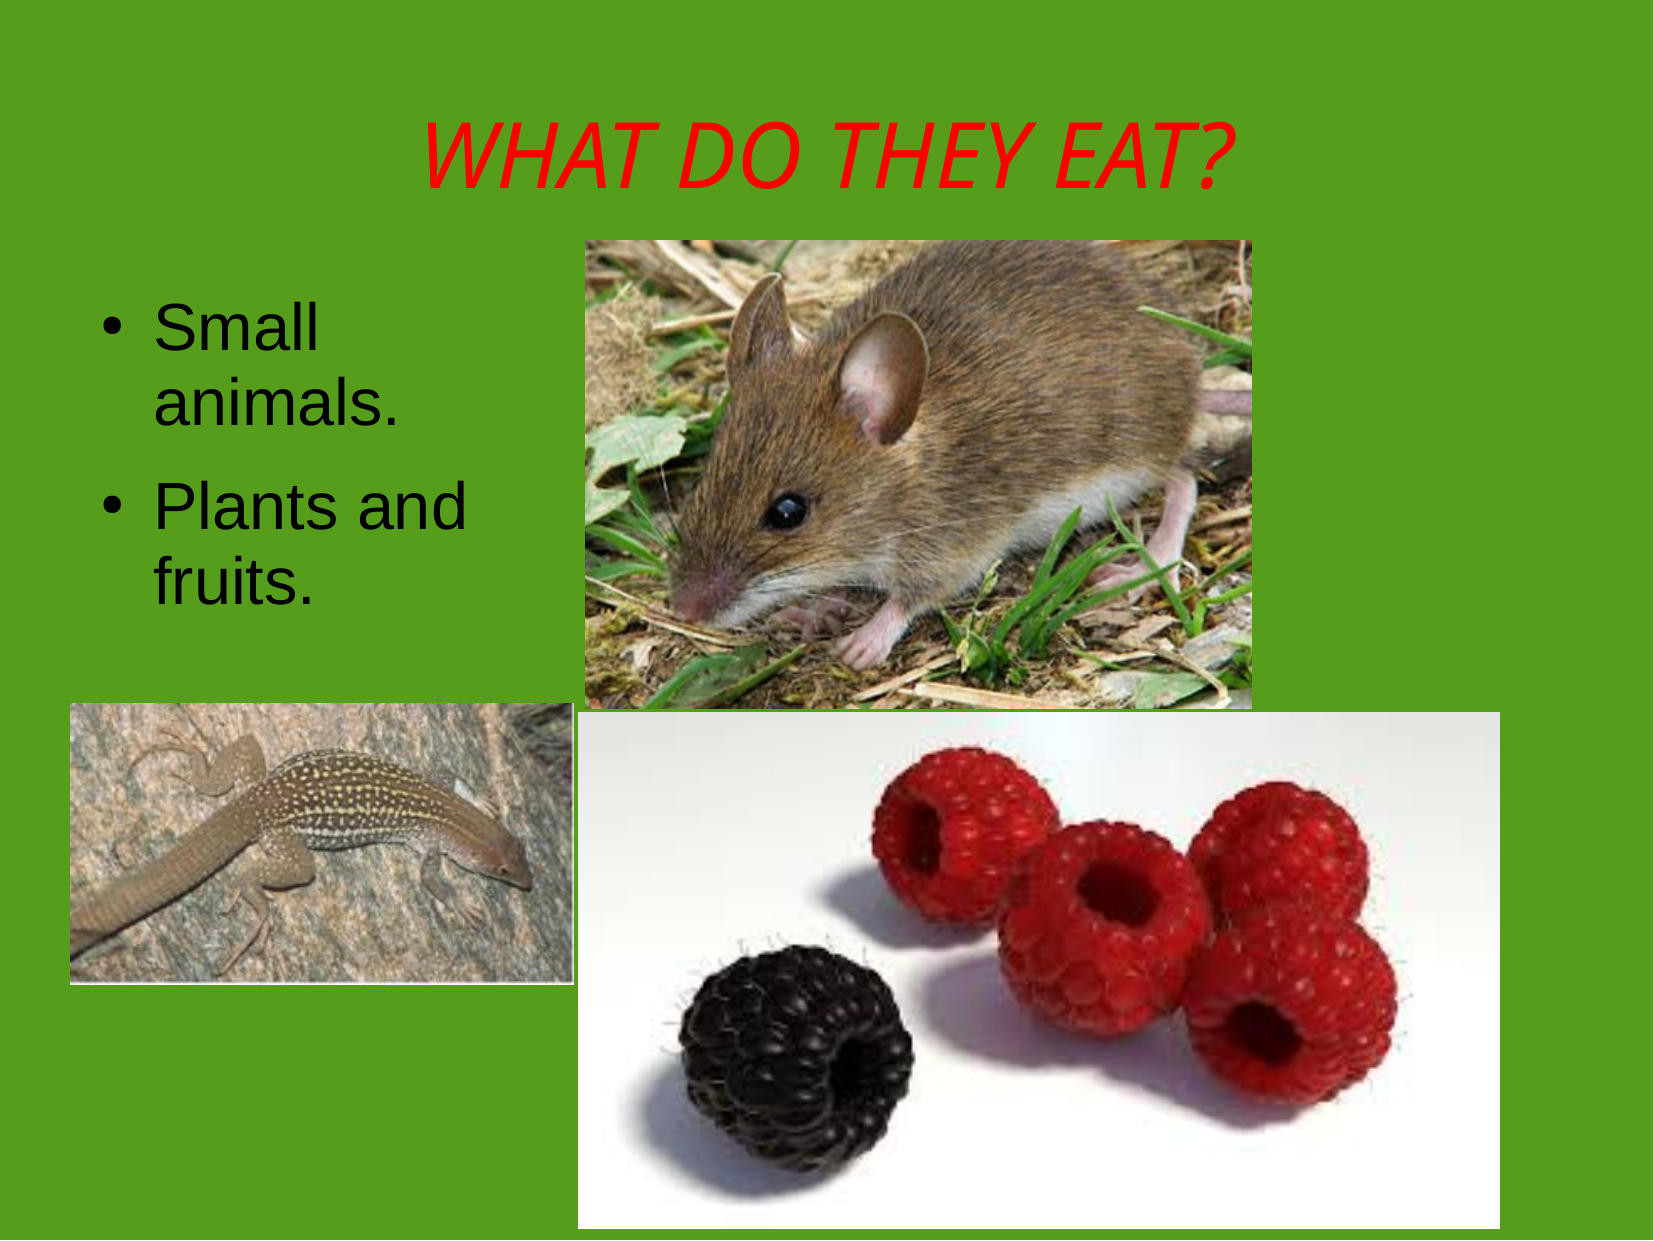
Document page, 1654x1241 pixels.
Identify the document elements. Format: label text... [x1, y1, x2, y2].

picture [578, 712, 1500, 1229]
title WHAT DO THEY EAT? [82, 49, 1571, 257]
picture [585, 240, 1252, 709]
picture [70, 703, 574, 985]
list Small animals. Plants and fruits. [82, 290, 562, 634]
